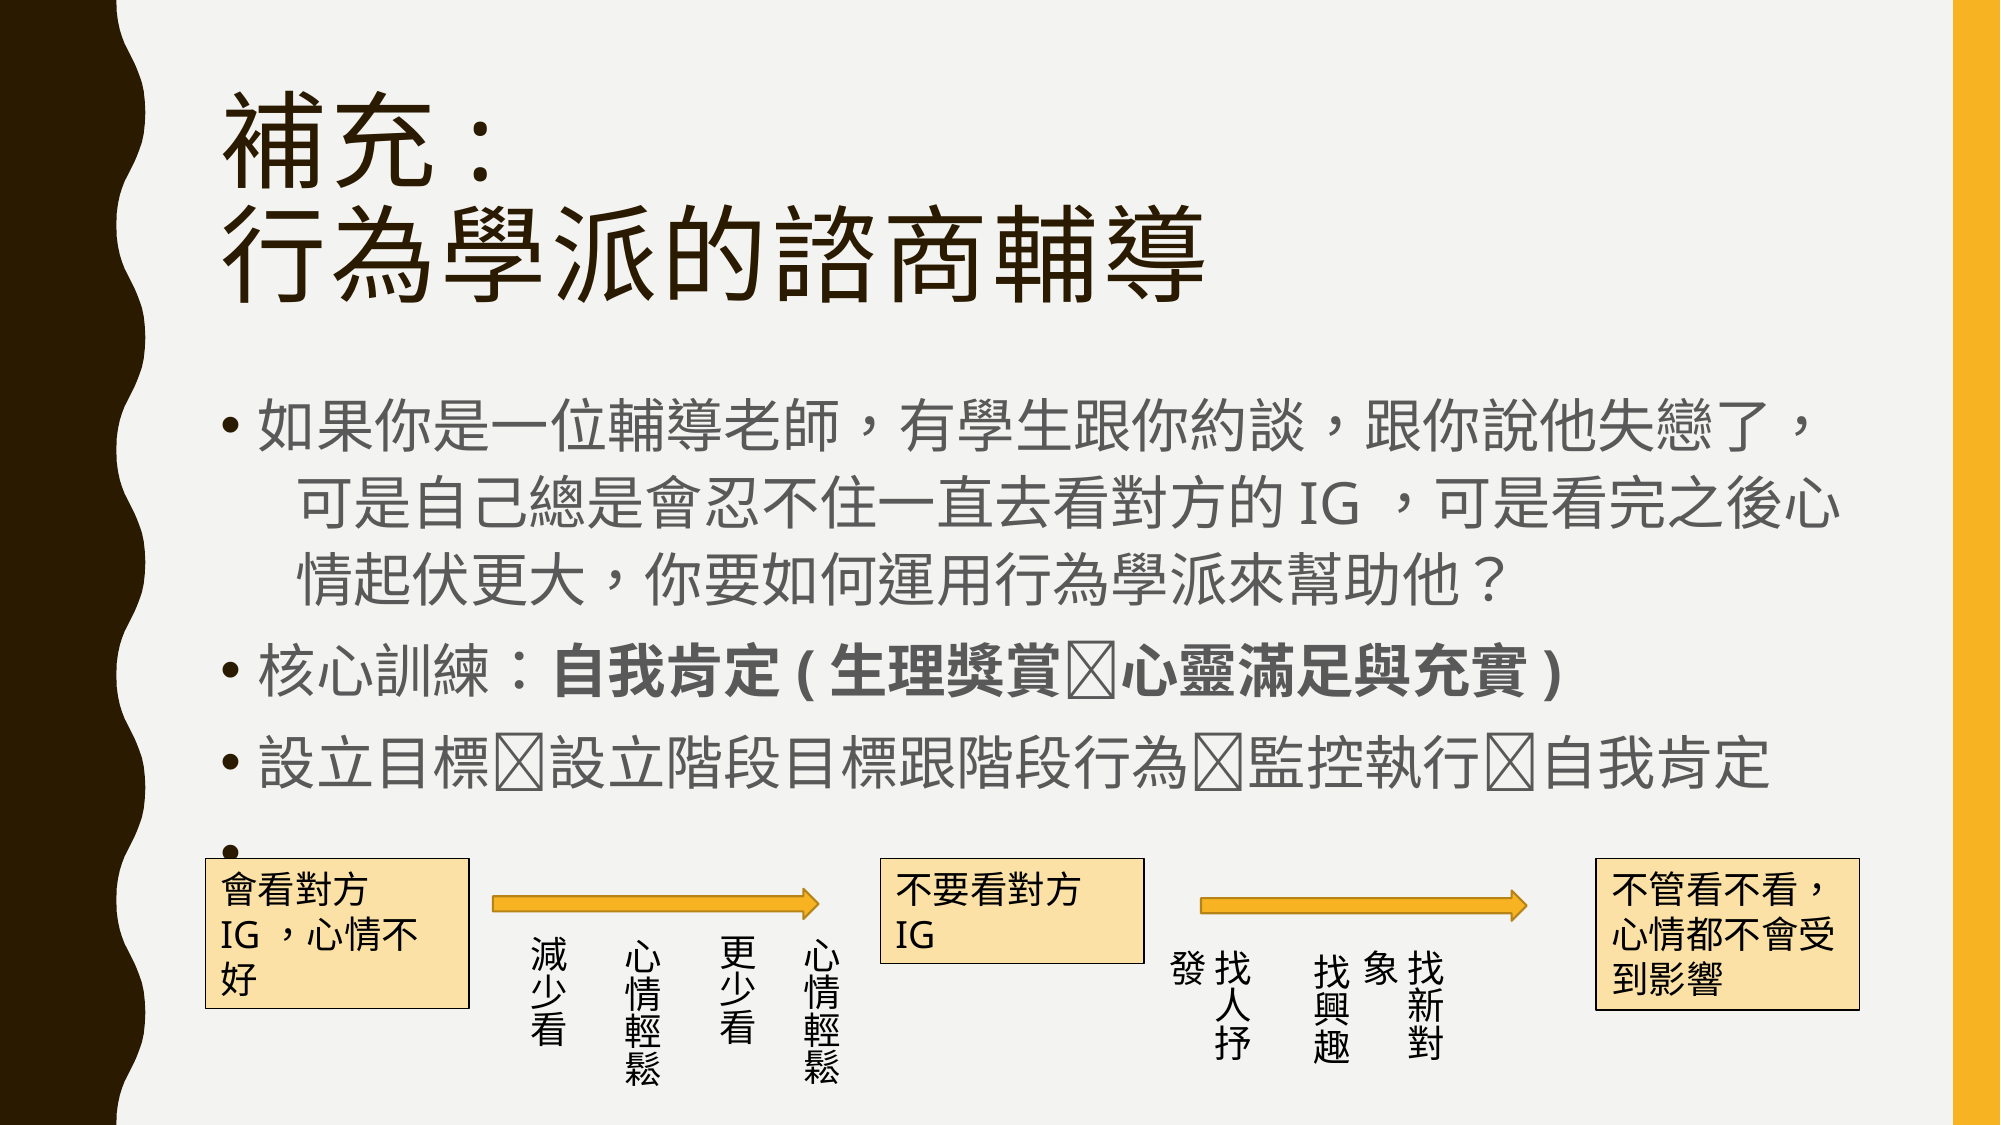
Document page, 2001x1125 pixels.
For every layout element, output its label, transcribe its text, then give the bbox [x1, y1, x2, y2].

text_box 找新對象 [1379, 934, 1456, 1107]
text_box 心情輕鬆 [596, 922, 673, 1108]
text_box [492, 888, 819, 920]
text_box 更少看 [691, 918, 767, 1070]
text_box [1201, 890, 1527, 921]
text_box 不要看對方IG [880, 858, 1145, 920]
list 如果你是一位輔導老師，有學生跟你約談，跟你說他失戀了，可是自己總是會忍不住一直去看對方的IG，可是看完之後心情起伏更大，你要如何運用行為學派來幫助他？ 核心訓練：自我肯定(生理獎賞心靈滿足與充實) 設立目標設立階段目標跟階段行為監控執行自我肯定 [205, 375, 1876, 965]
text_box 會看對方IG，心情不好 [205, 858, 469, 965]
text_box 不管看不看，心情都不會受到影響 [1596, 858, 1860, 1010]
text_box 心情輕鬆 [775, 921, 852, 1107]
text_box 找人抒發 [1186, 934, 1263, 1108]
text_box 找興趣 [1285, 938, 1361, 1090]
title 補充: 行為學派的諮商輔導 [205, 80, 1876, 326]
text_box 減少看 [502, 920, 579, 1073]
